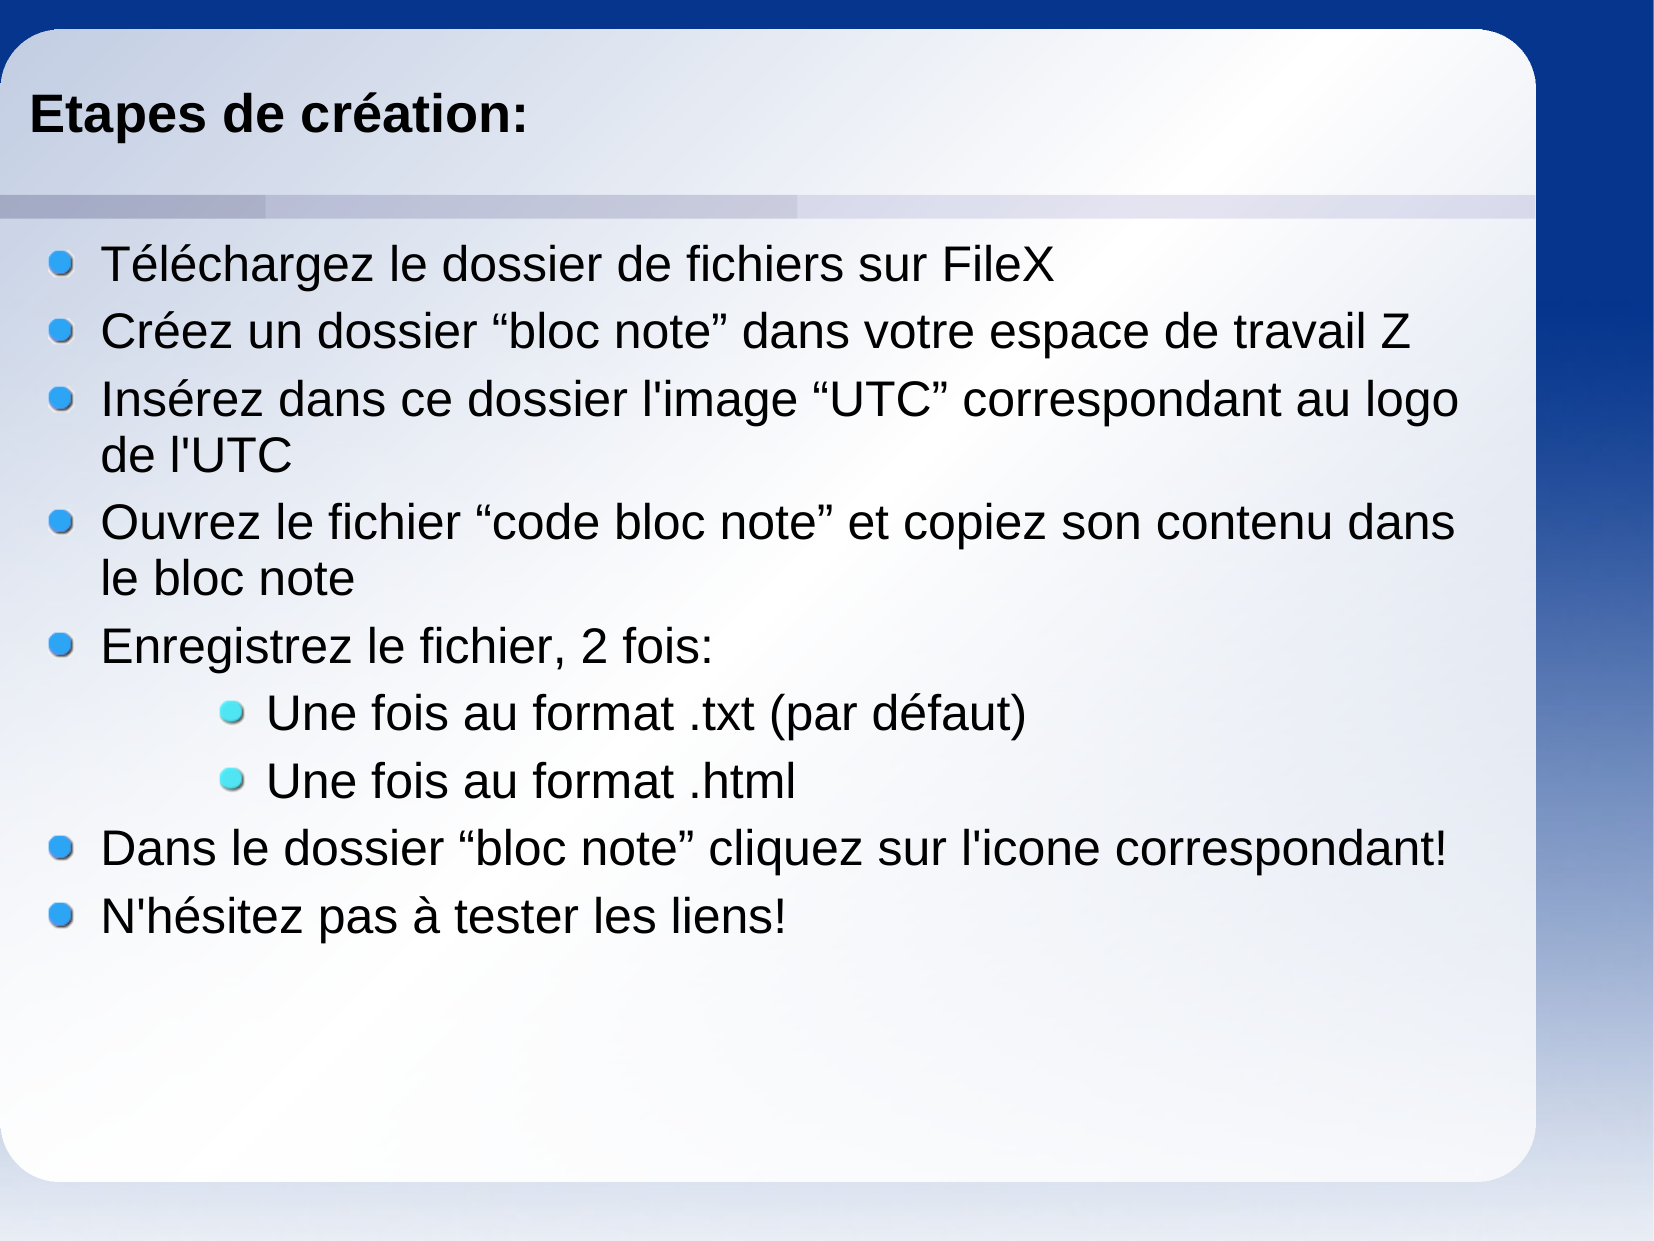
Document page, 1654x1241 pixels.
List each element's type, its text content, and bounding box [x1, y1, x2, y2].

title Etapes de création: [29, 56, 1506, 170]
picture [0, 0, 1654, 1241]
list Téléchargez le dossier de fichiers sur FileX Créez un dossier “bloc note” dans votre espace de travail Z Insérez dans ce dossier l'image “UTC” correspondant au logo de l'UTC Ouvrez le fichier “code bloc note” et copiez son contenu dans le bloc note Enregistrez le fichier, 2 fois: Une fois au format .txt (par défaut) Une fois au format .html Dans le dossier “bloc note” cliquez sur l'icone correspondant! N'hésitez pas à tester les liens! [29, 236, 1506, 1137]
